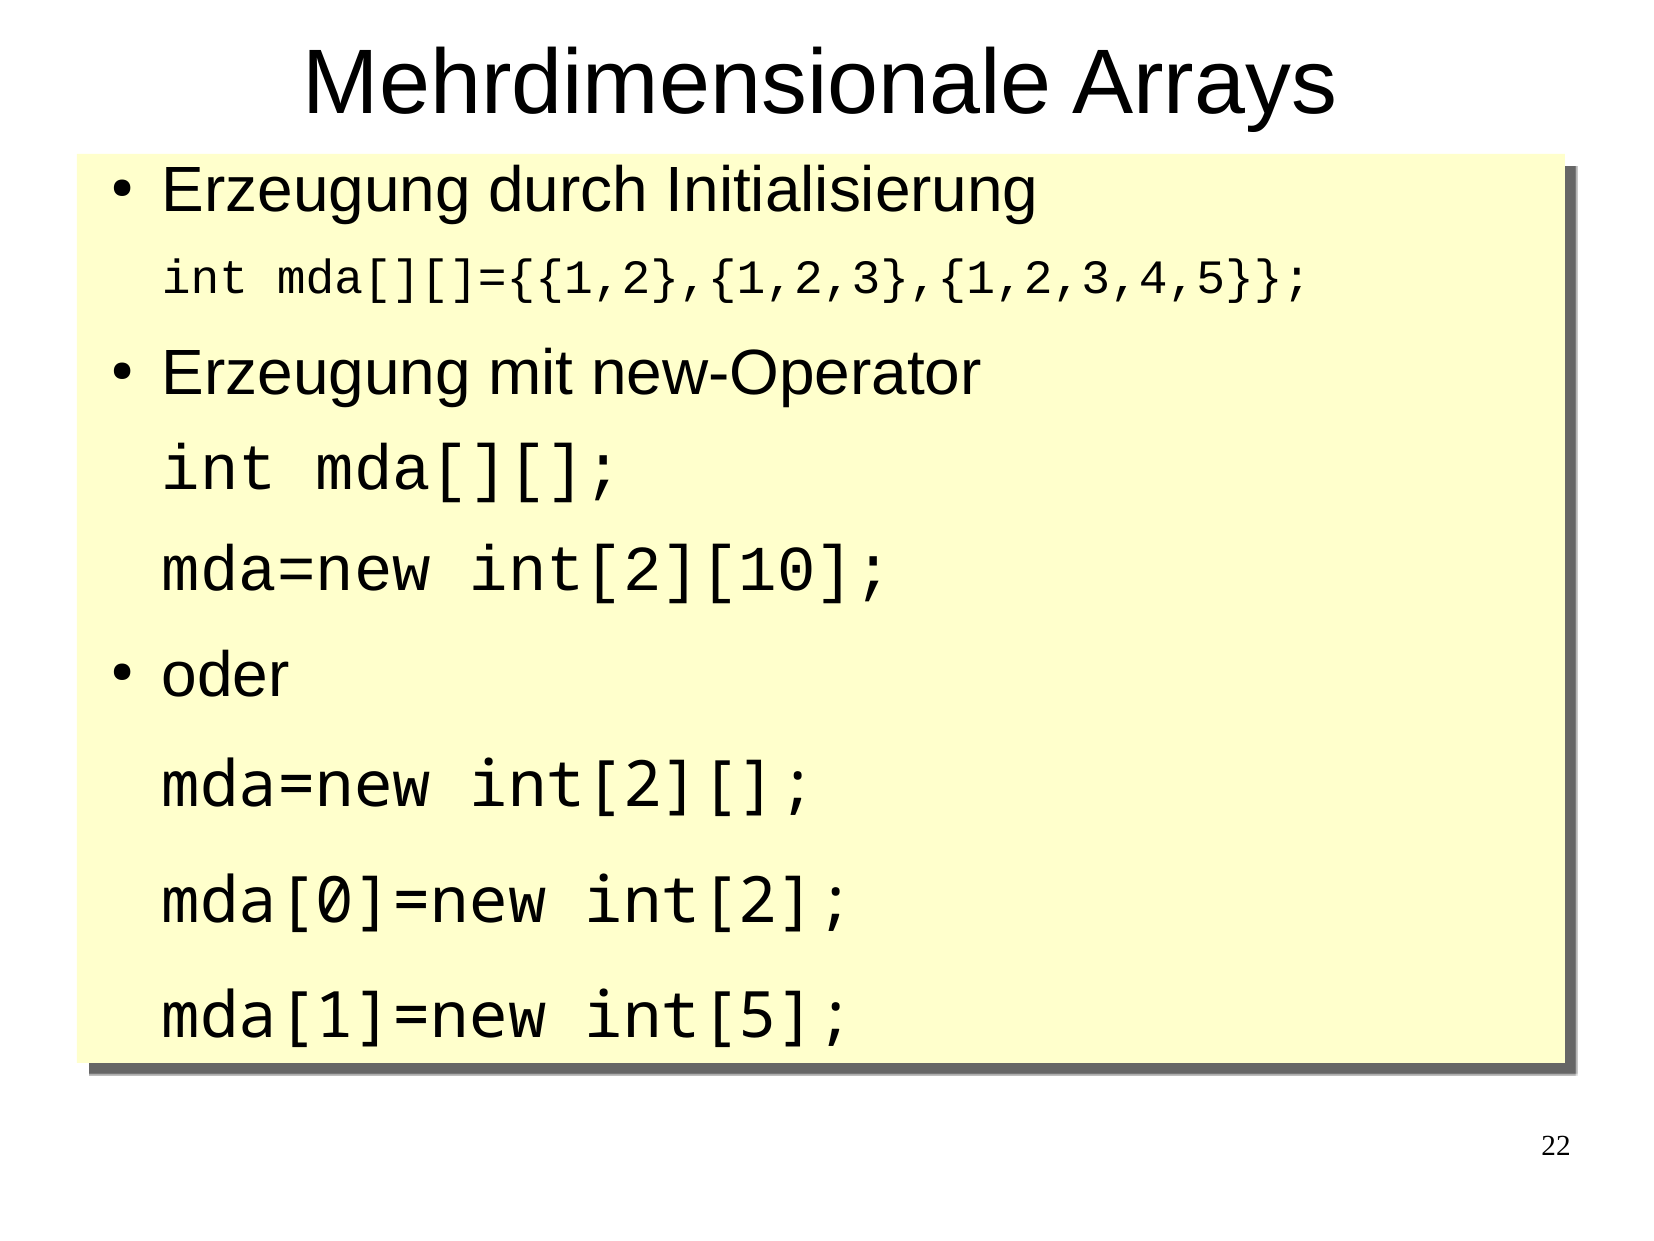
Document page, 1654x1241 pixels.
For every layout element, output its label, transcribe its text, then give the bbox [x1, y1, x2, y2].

list Erzeugung durch Initialisierung int mda[][]={{1,2},{1,2,3},{1,2,3,4,5}}; Erzeugung mit new-Operator int mda[][]; mda=new int[2][10]; oder mda=new int[2][]; mda[0]=new int[2]; mda[1]=new int[5]; [76, 153, 1565, 1063]
title Mehrdimensionale Arrays [76, 0, 1565, 153]
